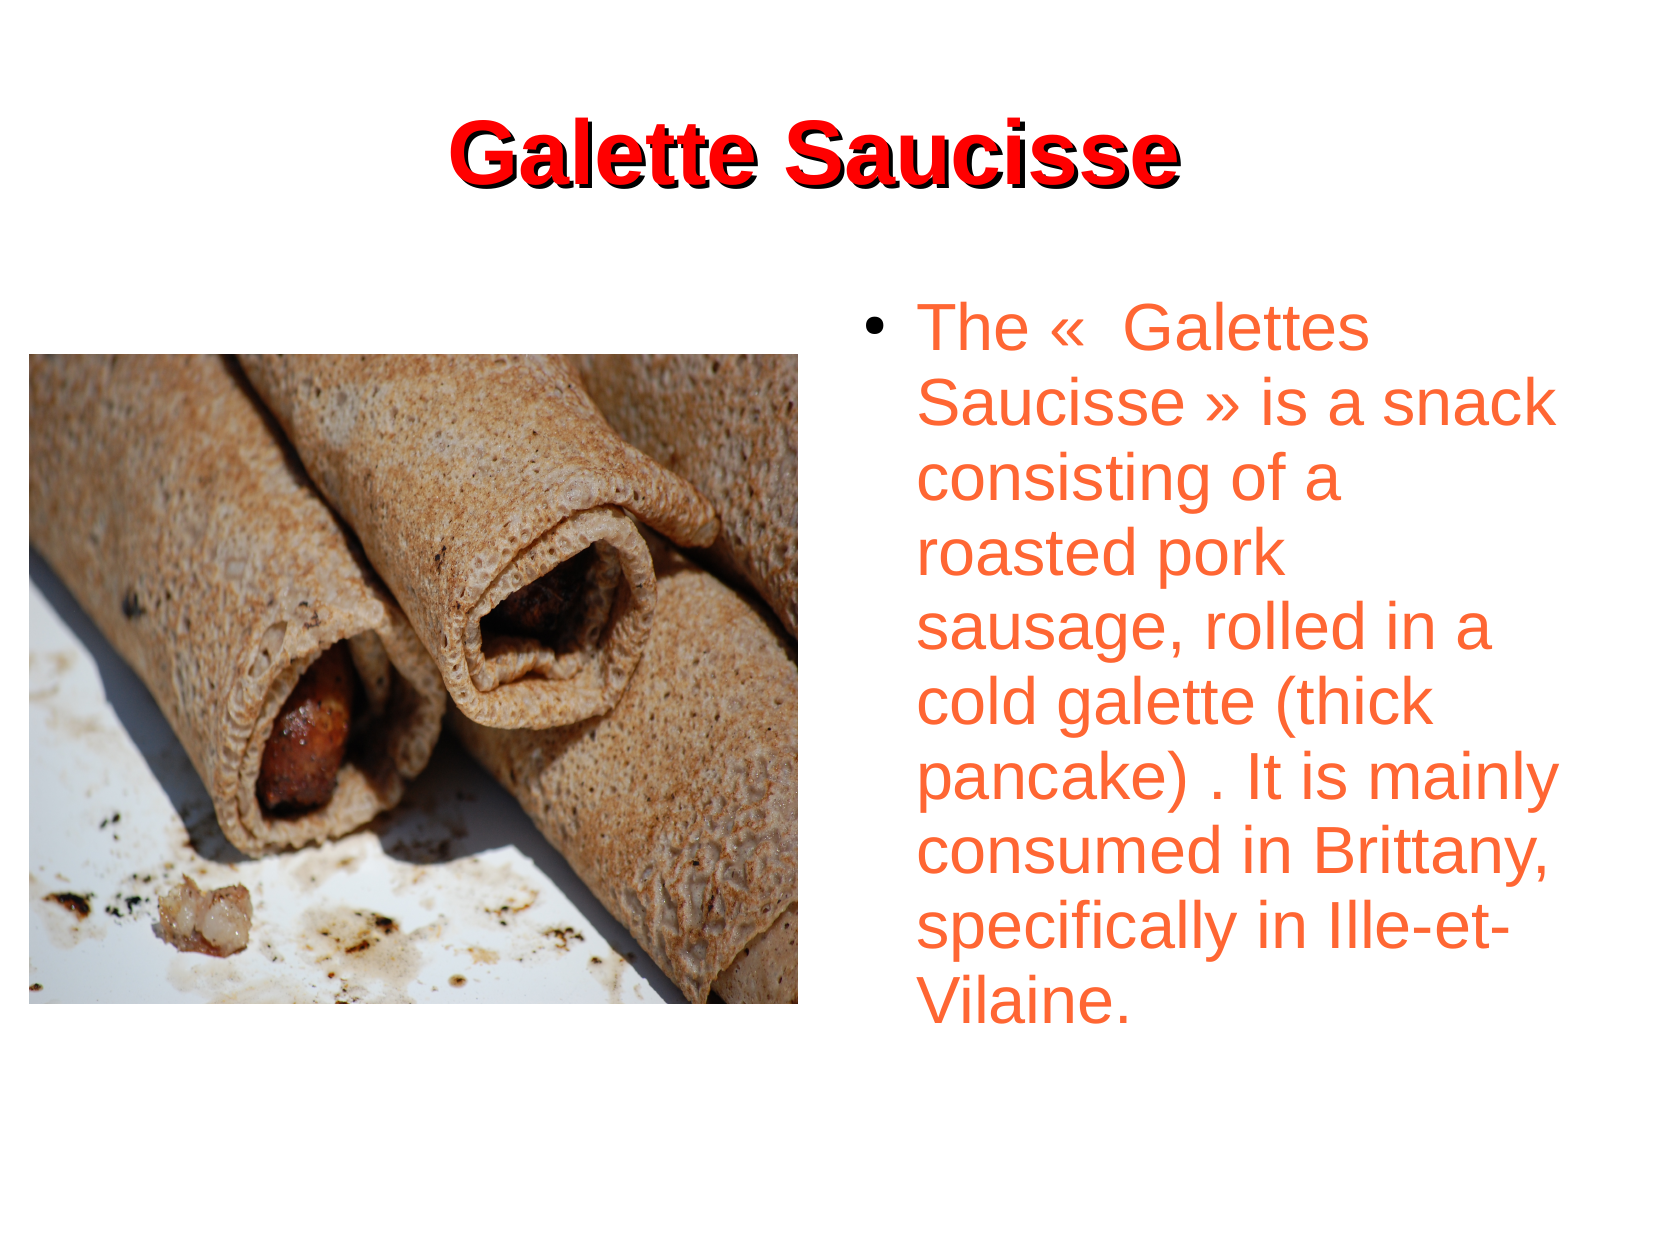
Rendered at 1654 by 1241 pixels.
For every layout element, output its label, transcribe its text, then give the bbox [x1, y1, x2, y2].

list The « Galettes Saucisse » is a snack consisting of a roasted pork sausage, rolled in a cold galette (thick pancake) . It is mainly consumed in Brittany, specifically in Ille-et-Vilaine. [845, 290, 1572, 1109]
title Galette Saucisse [82, 49, 1571, 257]
picture [0, 0, 1654, 1241]
